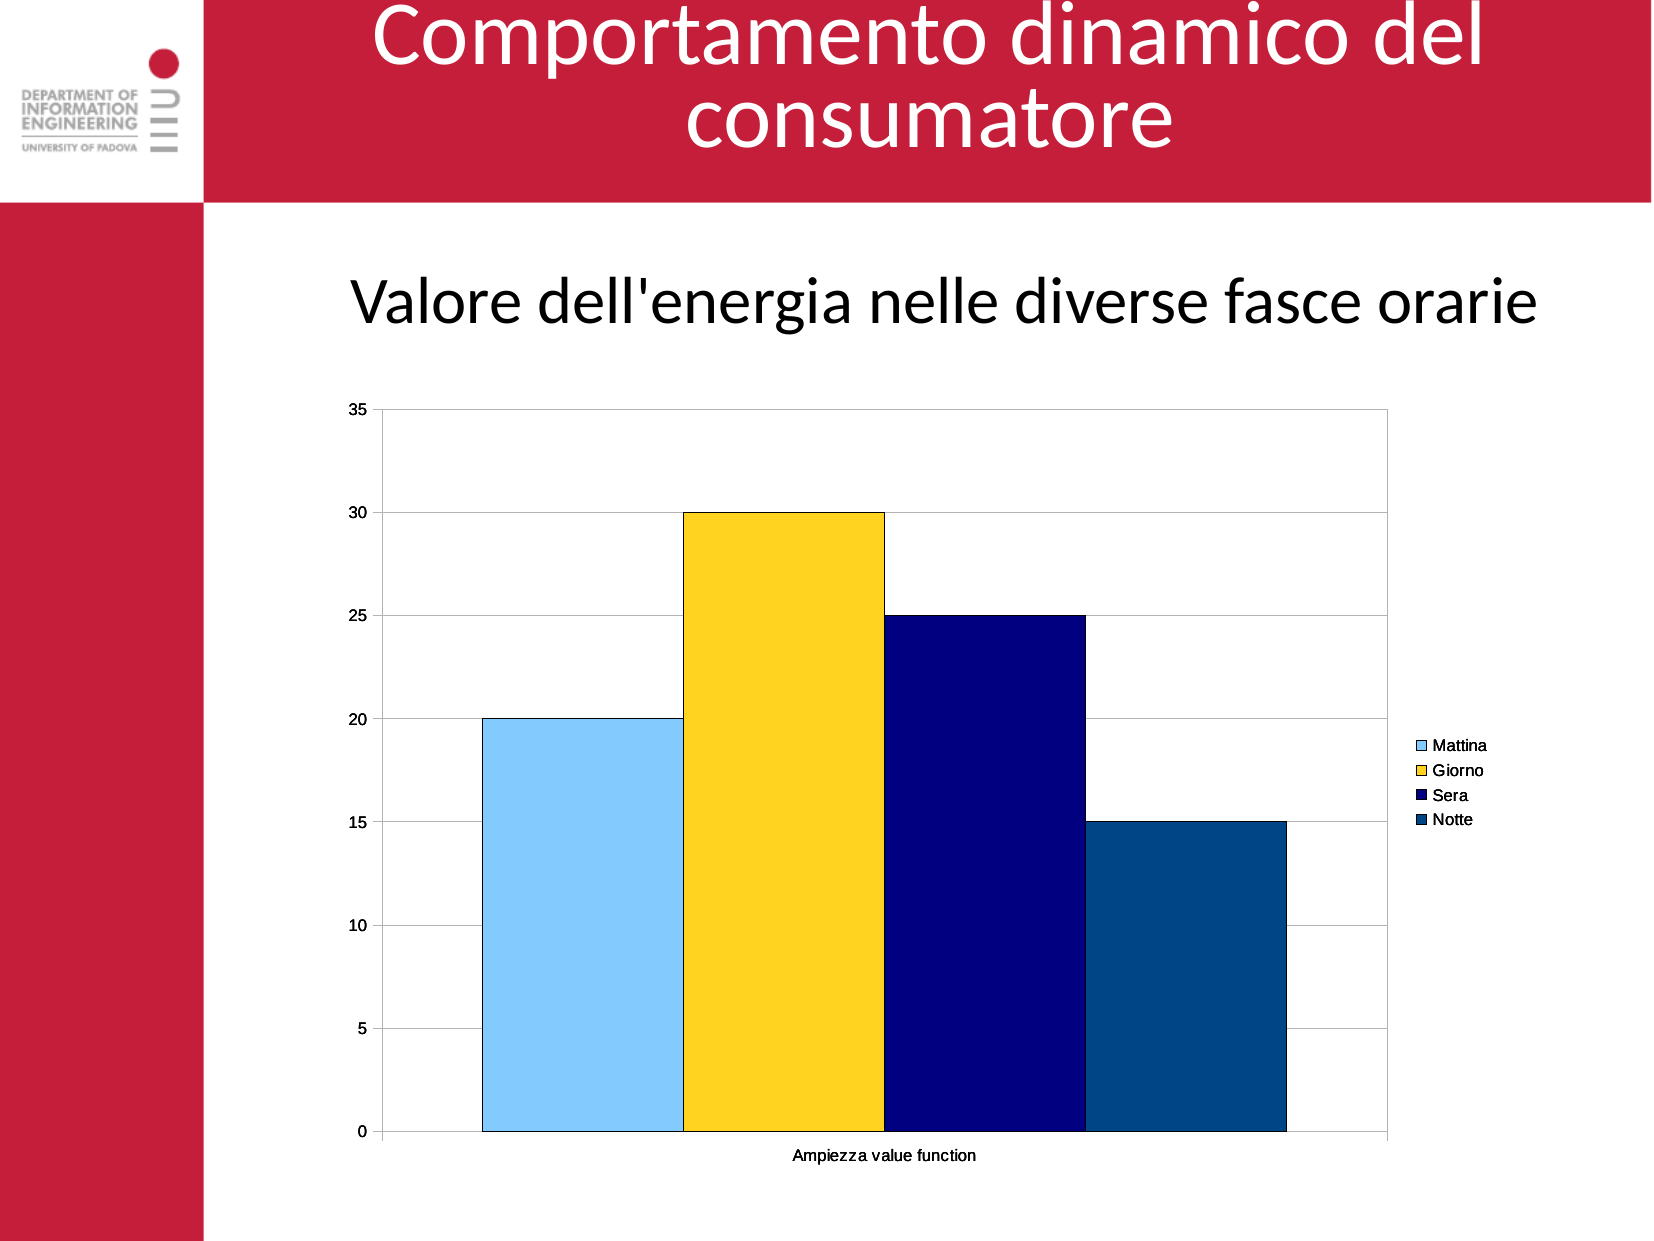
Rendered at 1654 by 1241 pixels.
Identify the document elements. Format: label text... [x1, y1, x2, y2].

text_box Valore dell'energia nelle diverse fasce orarie [265, 265, 1625, 384]
picture [0, 0, 1654, 1241]
text_box consumatore [206, 70, 1654, 198]
text_box Comportamento dinamico del [206, 0, 1654, 70]
chart [324, 383, 1506, 1182]
